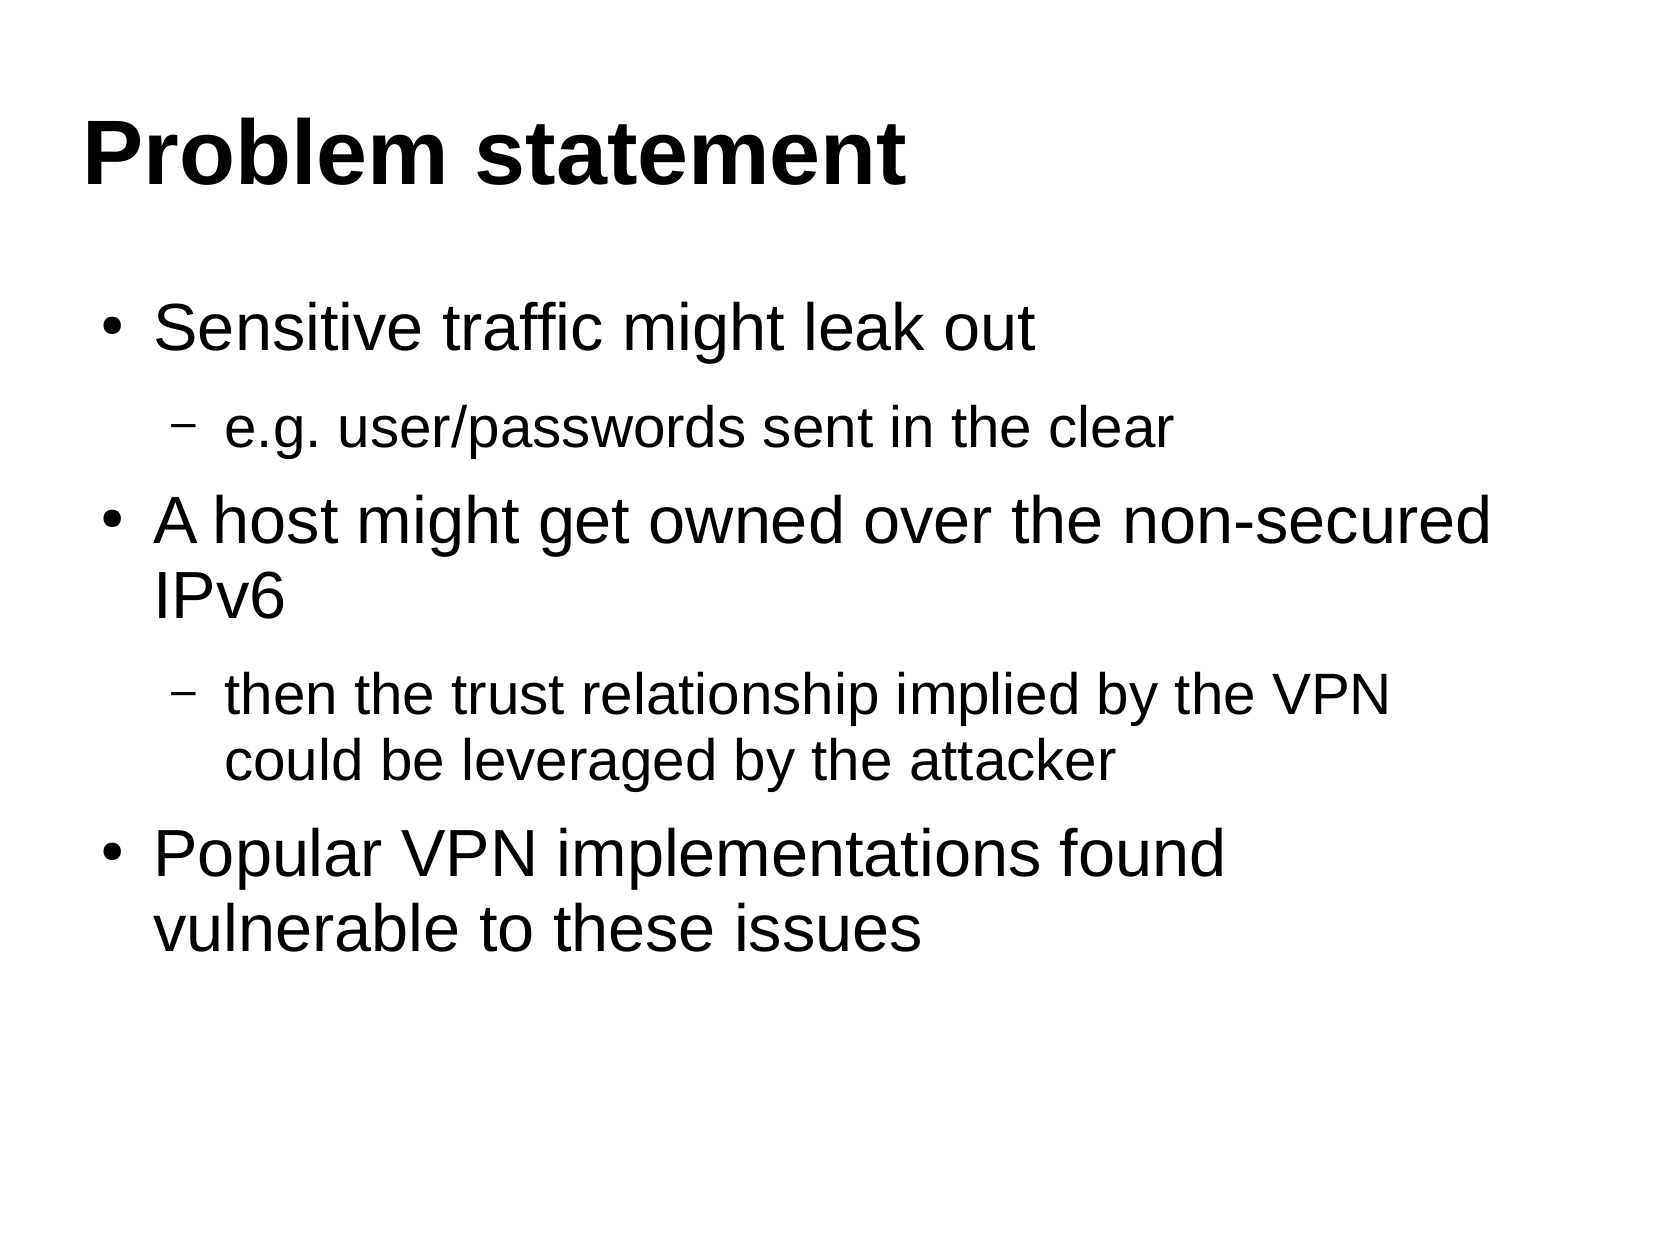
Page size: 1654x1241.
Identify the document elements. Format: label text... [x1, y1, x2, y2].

list Sensitive traffic might leak out e.g. user/passwords sent in the clear A host might get owned over the non-secured IPv6 then the trust relationship implied by the VPN could be leveraged by the attacker Popular VPN implementations found vulnerable to these issues [82, 290, 1538, 1010]
title Problem statement [82, 49, 1571, 257]
